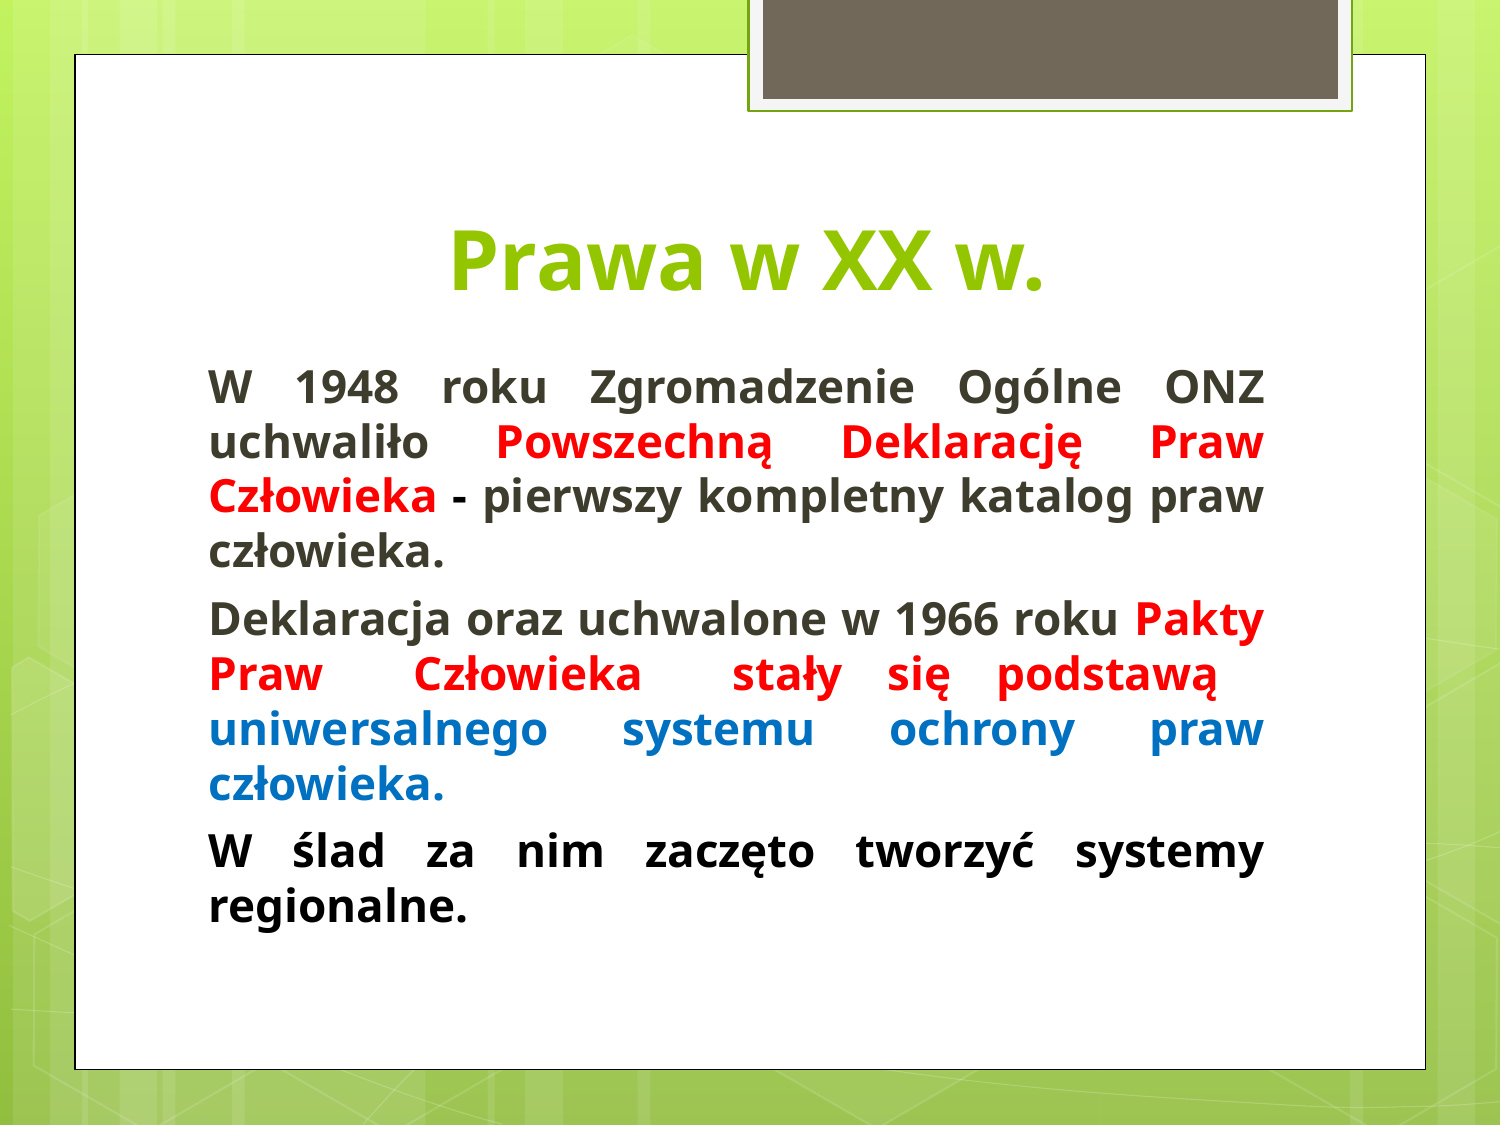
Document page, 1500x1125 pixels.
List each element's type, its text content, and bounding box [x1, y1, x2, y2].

title Prawa w XX w. [171, 168, 1324, 315]
list W 1948 roku Zgromadzenie Ogólne ONZ uchwaliło Powszechną Deklarację Praw Człowieka - pierwszy kompletny katalog praw człowieka. Deklaracja oraz uchwalone w 1966 roku Pakty Praw Człowieka stały się podstawą uniwersalnego systemu ochrony praw człowieka. W ślad za nim zaczęto tworzyć systemy regionalne. [171, 349, 1329, 957]
